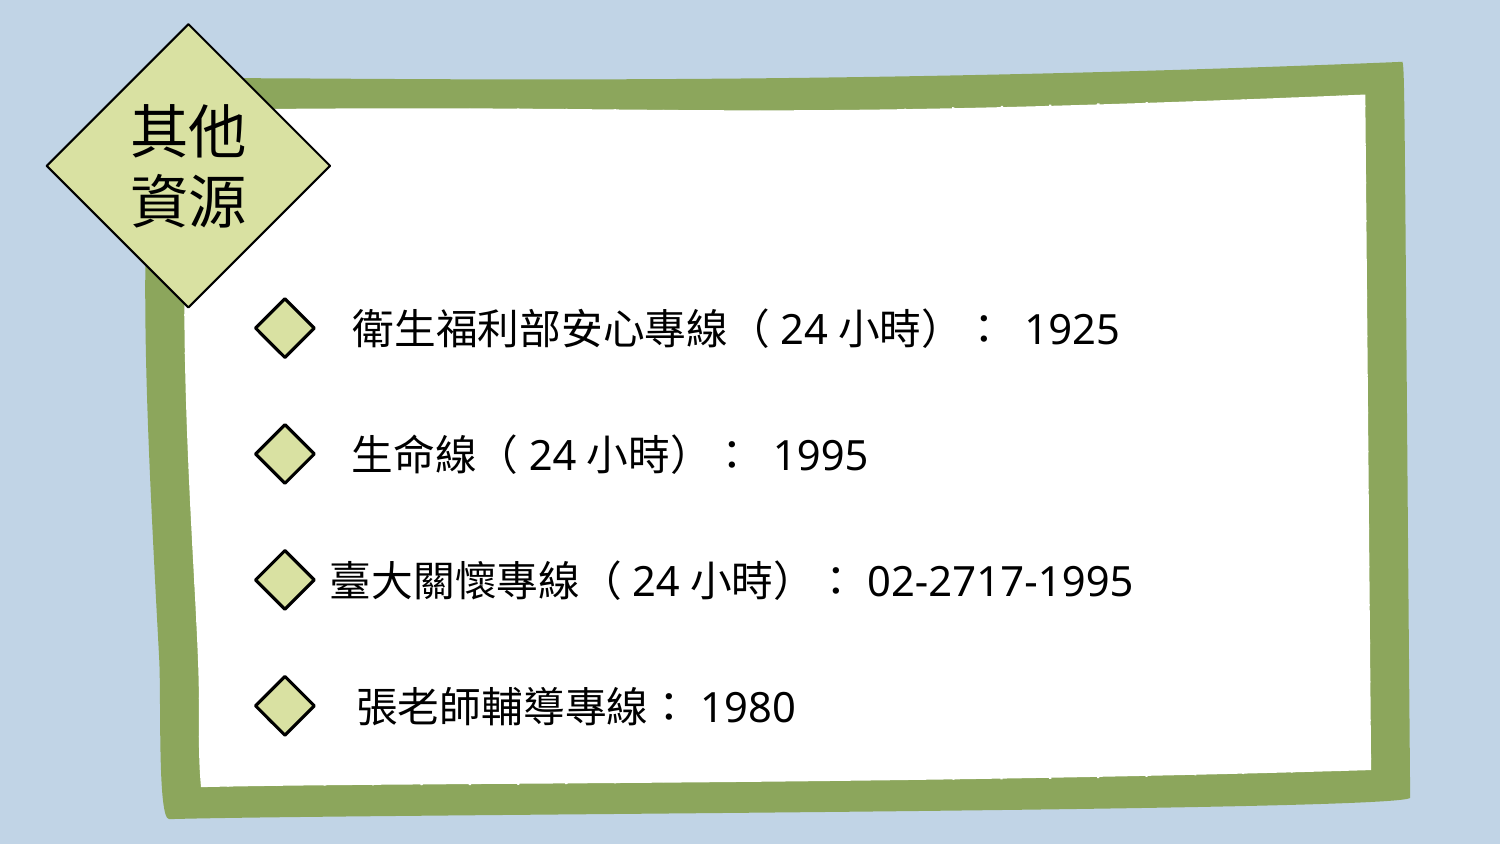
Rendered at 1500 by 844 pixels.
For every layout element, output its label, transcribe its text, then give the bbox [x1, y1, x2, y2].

text_box 臺大關懷專線（24小時）：02-2717-1995 [315, 547, 1149, 613]
text_box 張老師輔導專線：1980 [341, 673, 822, 738]
text_box 其他資源 [215, 112, 224, 124]
text_box 衛生福利部安心專線（24小時）： 1925 [337, 295, 1136, 361]
text_box 其他資源 [145, 198, 174, 202]
text_box 其他資源 [145, 211, 174, 215]
text_box 其他資源 [219, 199, 237, 204]
text_box 生命線（24小時）： 1995 [336, 421, 884, 487]
text_box [46, 24, 1411, 820]
text_box 其他資源 [219, 191, 237, 196]
text_box 其他資源 [148, 115, 170, 121]
text_box 其他資源 [145, 204, 174, 208]
text_box 其他資源 [148, 125, 170, 131]
text_box 其他資源 [106, 112, 271, 218]
text_box 其他資源 [148, 135, 170, 141]
